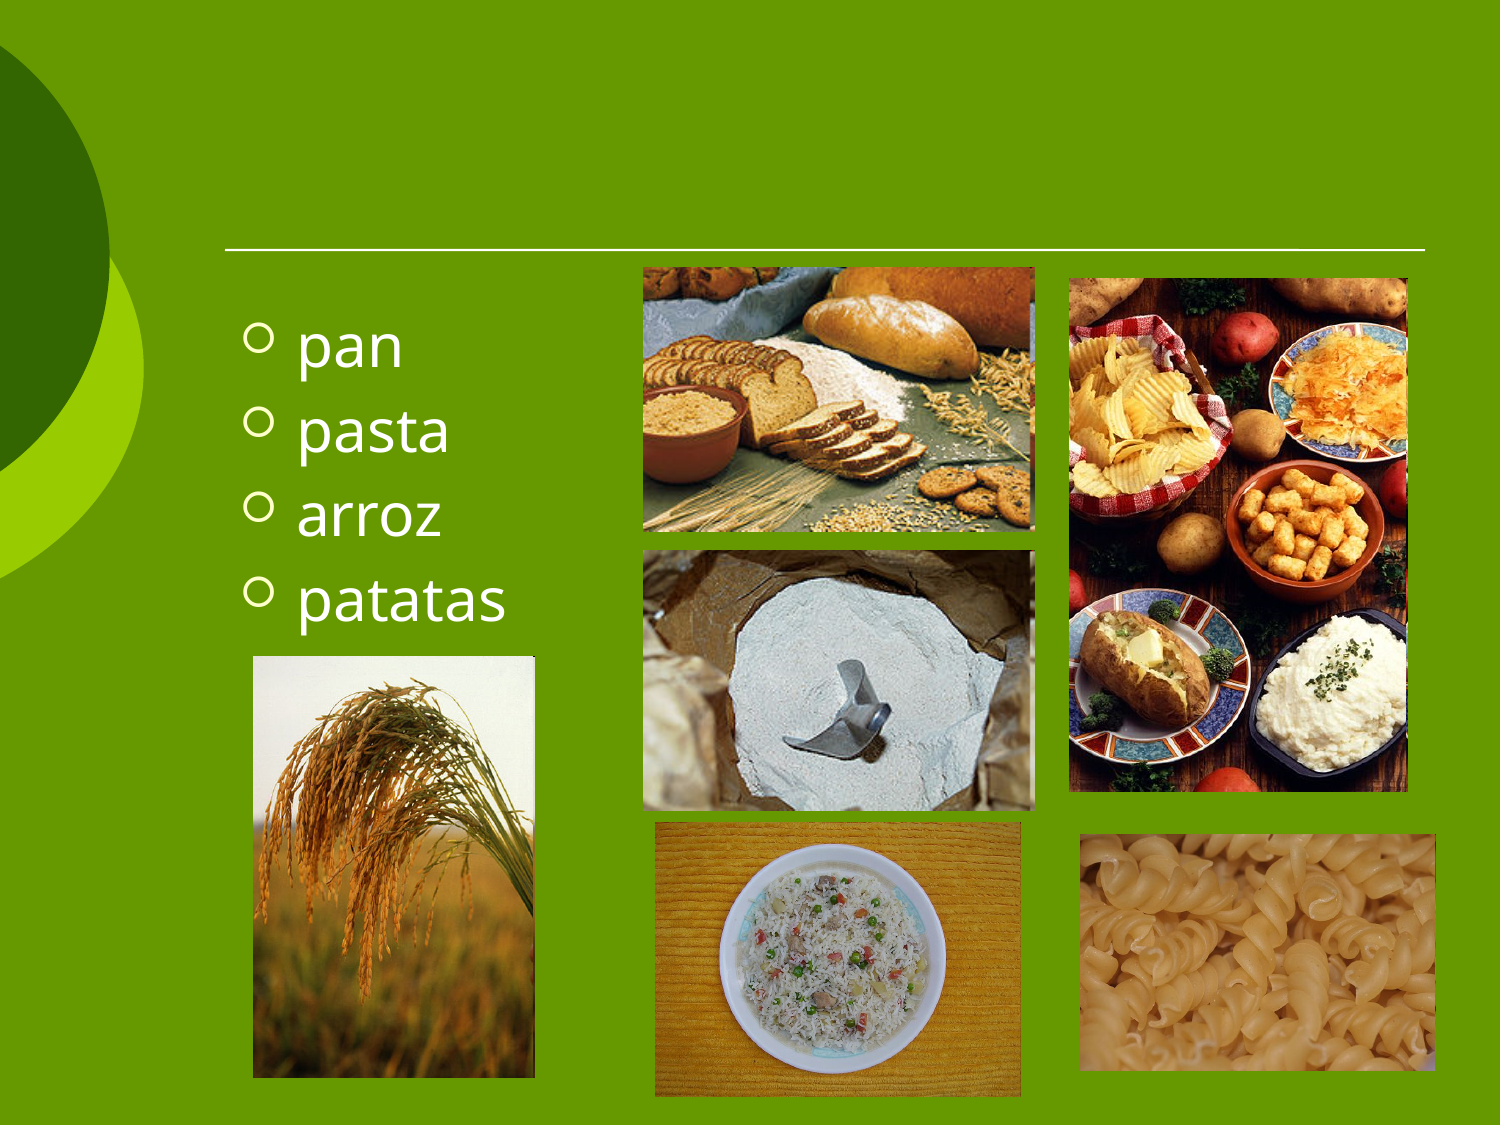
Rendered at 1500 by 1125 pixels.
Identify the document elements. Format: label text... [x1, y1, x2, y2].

list pan pasta arroz patatas [224, 299, 1425, 975]
picture [253, 656, 535, 1078]
picture [643, 550, 1035, 811]
picture [1069, 278, 1408, 792]
picture [643, 267, 1035, 532]
picture [1080, 834, 1436, 1071]
picture [655, 822, 1021, 1097]
